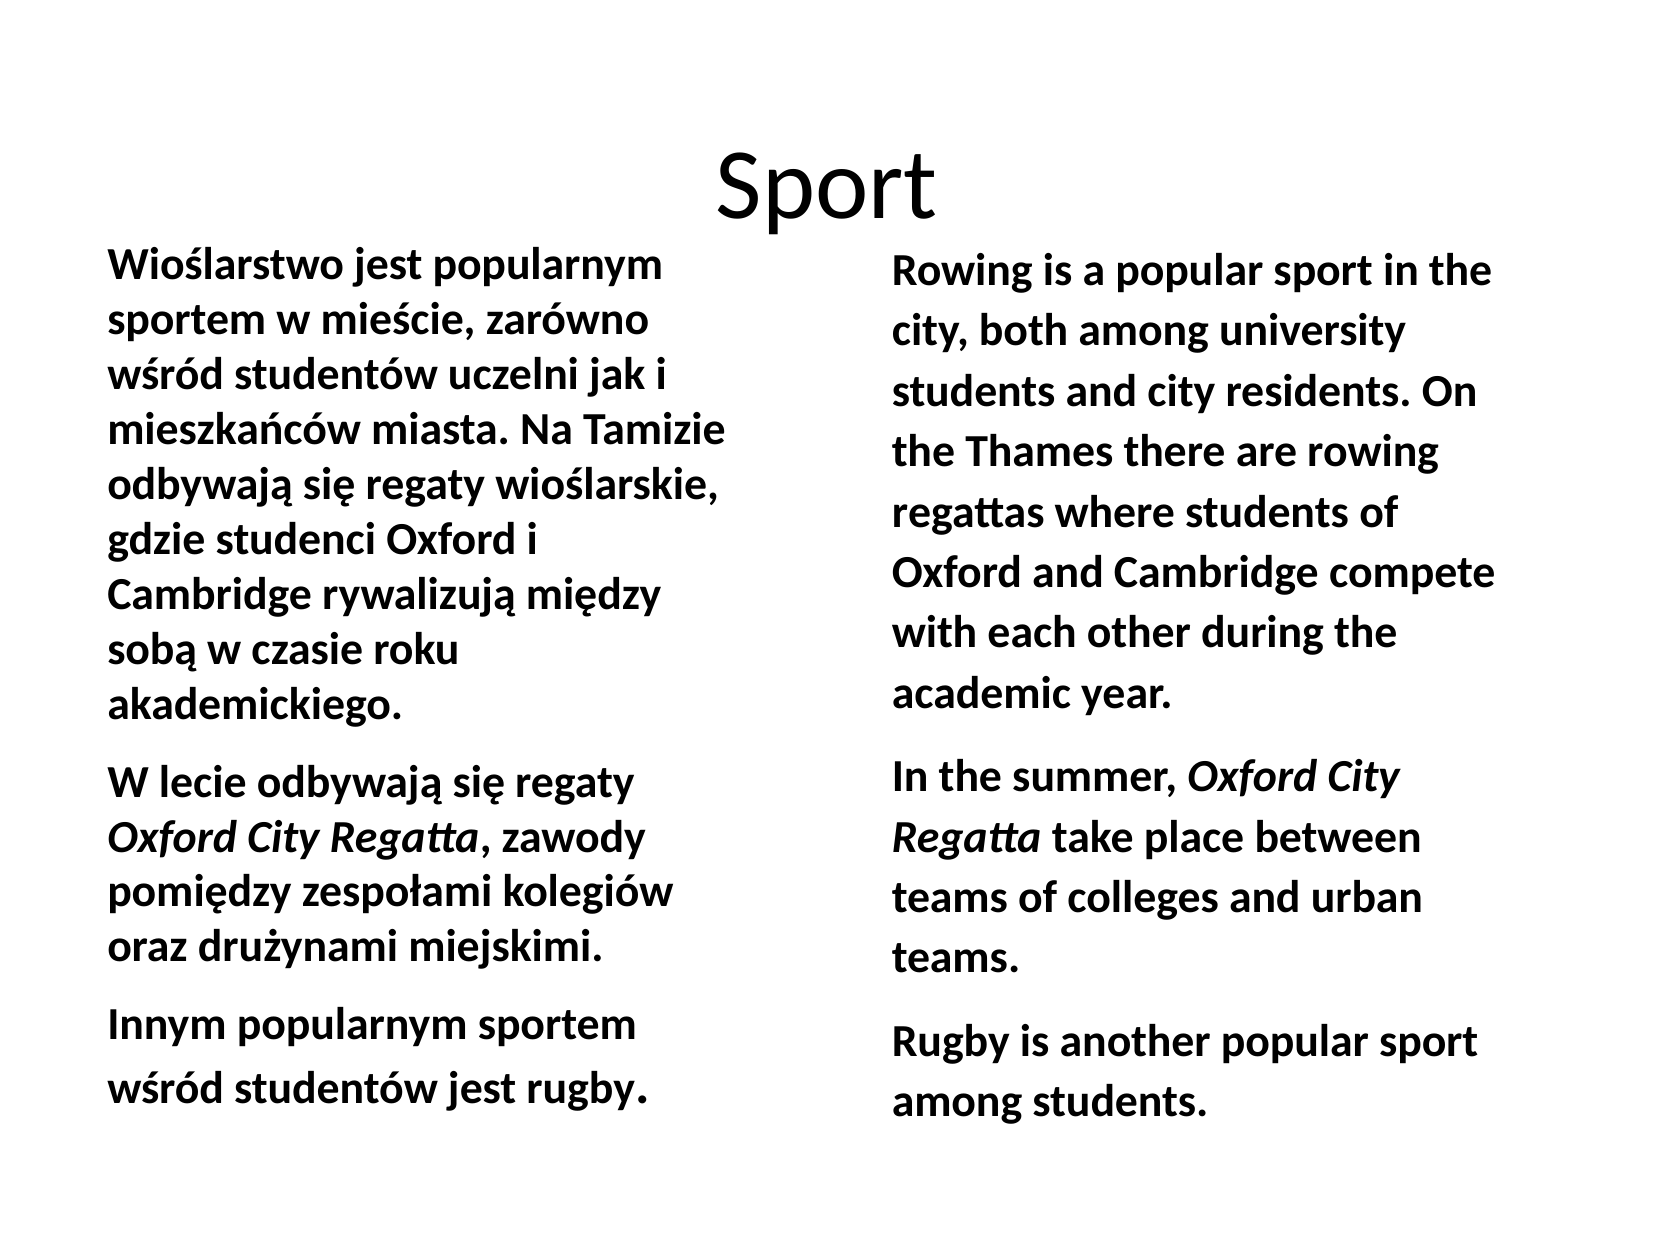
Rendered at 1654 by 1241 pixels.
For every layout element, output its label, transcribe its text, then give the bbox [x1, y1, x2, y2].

list Wioślarstwo jest popularnym sportem w mieście, zarówno wśród studentów uczelni jak i mieszkańców miasta. Na Tamizie odbywają się regaty wioślarskie, gdzie studenci Oxford i Cambridge rywalizują między sobą w czasie roku akademickiego. W lecie odbywają się regaty Oxford City Regatta, zawody pomiędzy zespołami kolegiów oraz drużynami miejskimi. Innym popularnym sportem wśród studentów jest rugby. [52, 226, 756, 1241]
title Sport [113, 66, 1540, 306]
list Rowing is a popular sport in the city, both among university students and city residents. On the Thames there are rowing regattas where students of Oxford and Cambridge compete with each other during the academic year. In the summer, Oxford City Regatta take place between teams of colleges and urban teams. Rugby is another popular sport among students. [837, 226, 1540, 1206]
